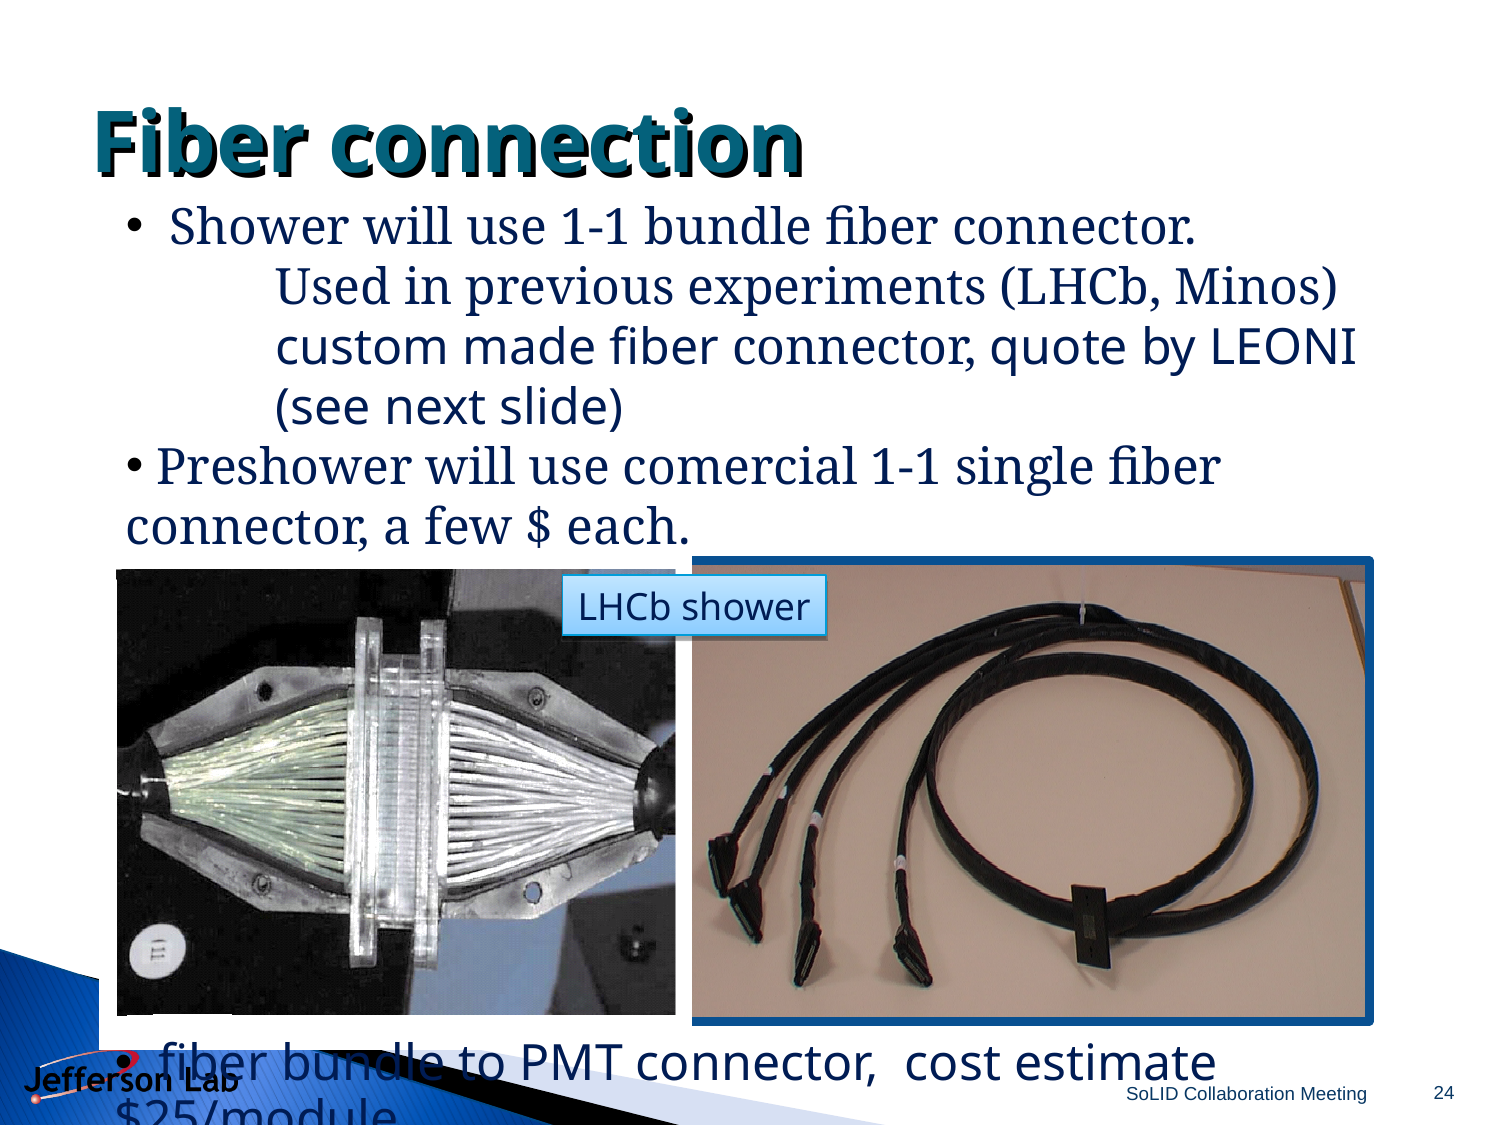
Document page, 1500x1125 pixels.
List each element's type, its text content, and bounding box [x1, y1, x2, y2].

text_box LHCb shower [563, 575, 826, 635]
title Fiber connection [75, 45, 1426, 233]
text_box fiber bundle to PMT connector, cost estimate $25/module [100, 912, 1412, 1125]
text_box Shower will use 1-1 bundle fiber connector. Used in previous experiments (LHCb, Minos) custom made fiber connector, quote by LEONI (see next slide) Preshower will use comercial 1-1 single fiber connector, a few $ each. [112, 187, 1451, 561]
text_box SoLID Collaboration Meeting [1074, 1051, 1418, 1112]
text_box 24 [1418, 1051, 1479, 1112]
picture [99, 533, 692, 1051]
chart [692, 565, 1365, 912]
